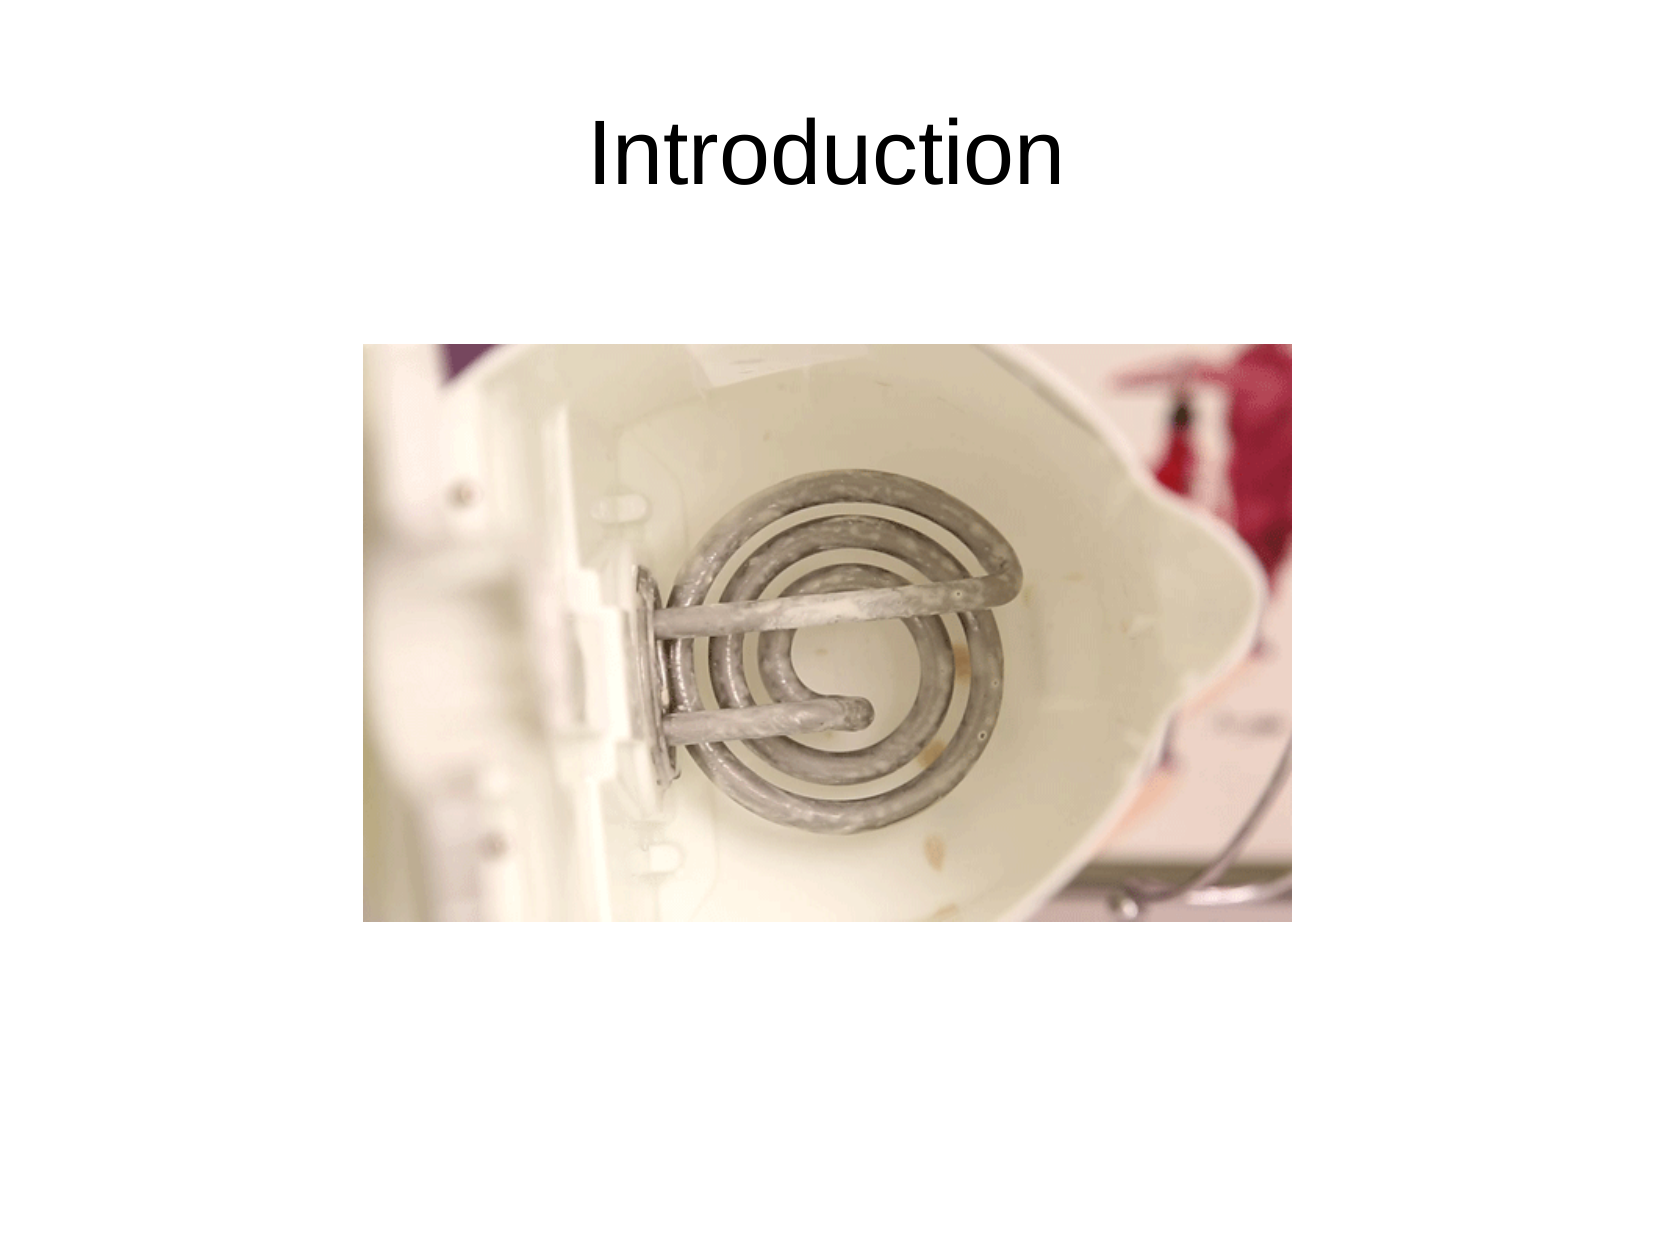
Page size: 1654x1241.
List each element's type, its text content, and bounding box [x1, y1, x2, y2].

picture [363, 344, 1292, 922]
title Introduction [82, 49, 1571, 257]
